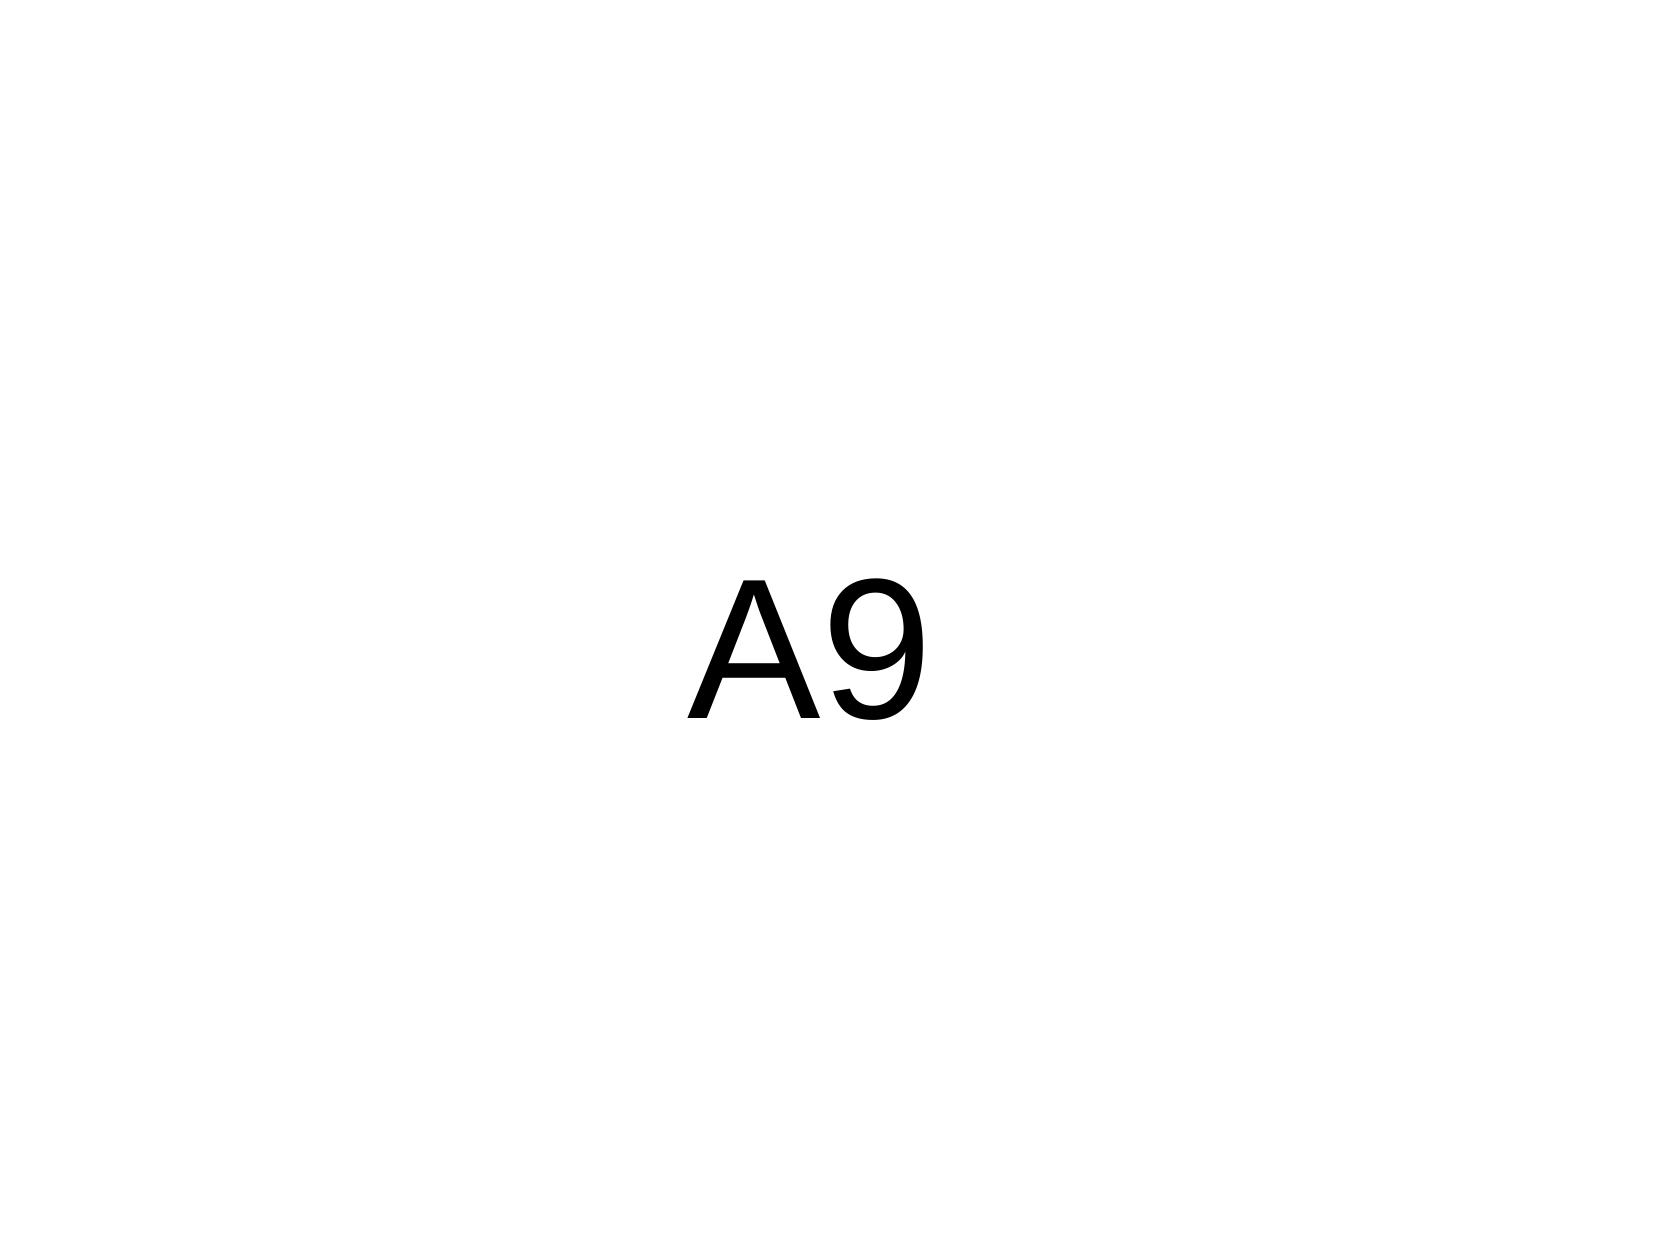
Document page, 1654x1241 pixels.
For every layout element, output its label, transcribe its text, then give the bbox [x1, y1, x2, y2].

subtitle A9 [82, 290, 1538, 1010]
